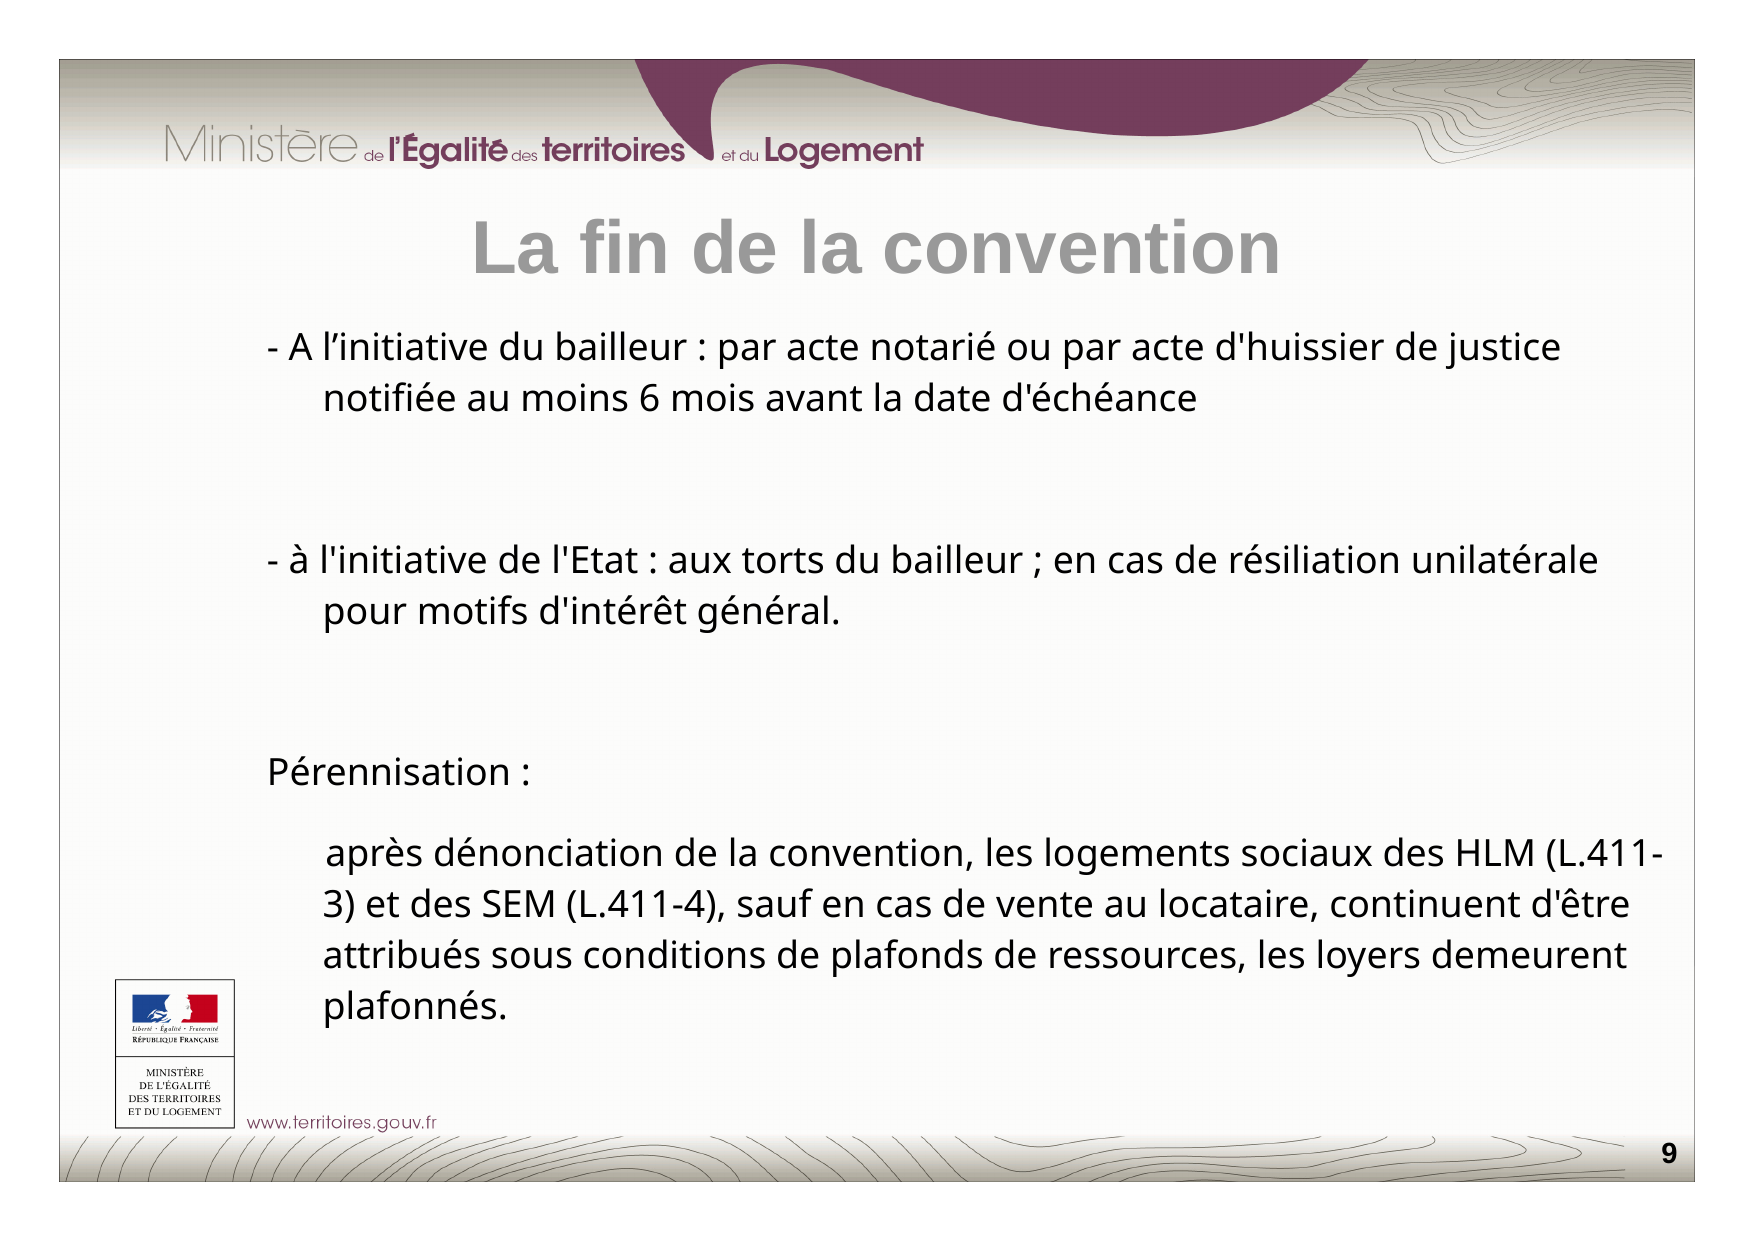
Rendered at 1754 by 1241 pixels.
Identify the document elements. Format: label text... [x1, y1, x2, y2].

picture [59, 59, 1695, 153]
picture [59, 342, 1695, 1182]
list - A l’initiative du bailleur : par acte notarié ou par acte d'huissier de justice notifiée au moins 6 mois avant la date d'échéance - à l'initiative de l'Etat : aux torts du bailleur ; en cas de résiliation unilatérale pour motifs d'intérêt général. Pérennisation : après dénonciation de la convention, les logements sociaux des HLM (L.411-3) et des SEM (L.411-4), sauf en cas de vente au locataire, continuent d'être attribués sous conditions de plafonds de ressources, les loyers demeurent plafonnés. [266, 320, 1670, 1116]
title La fin de la convention [59, 153, 1695, 342]
